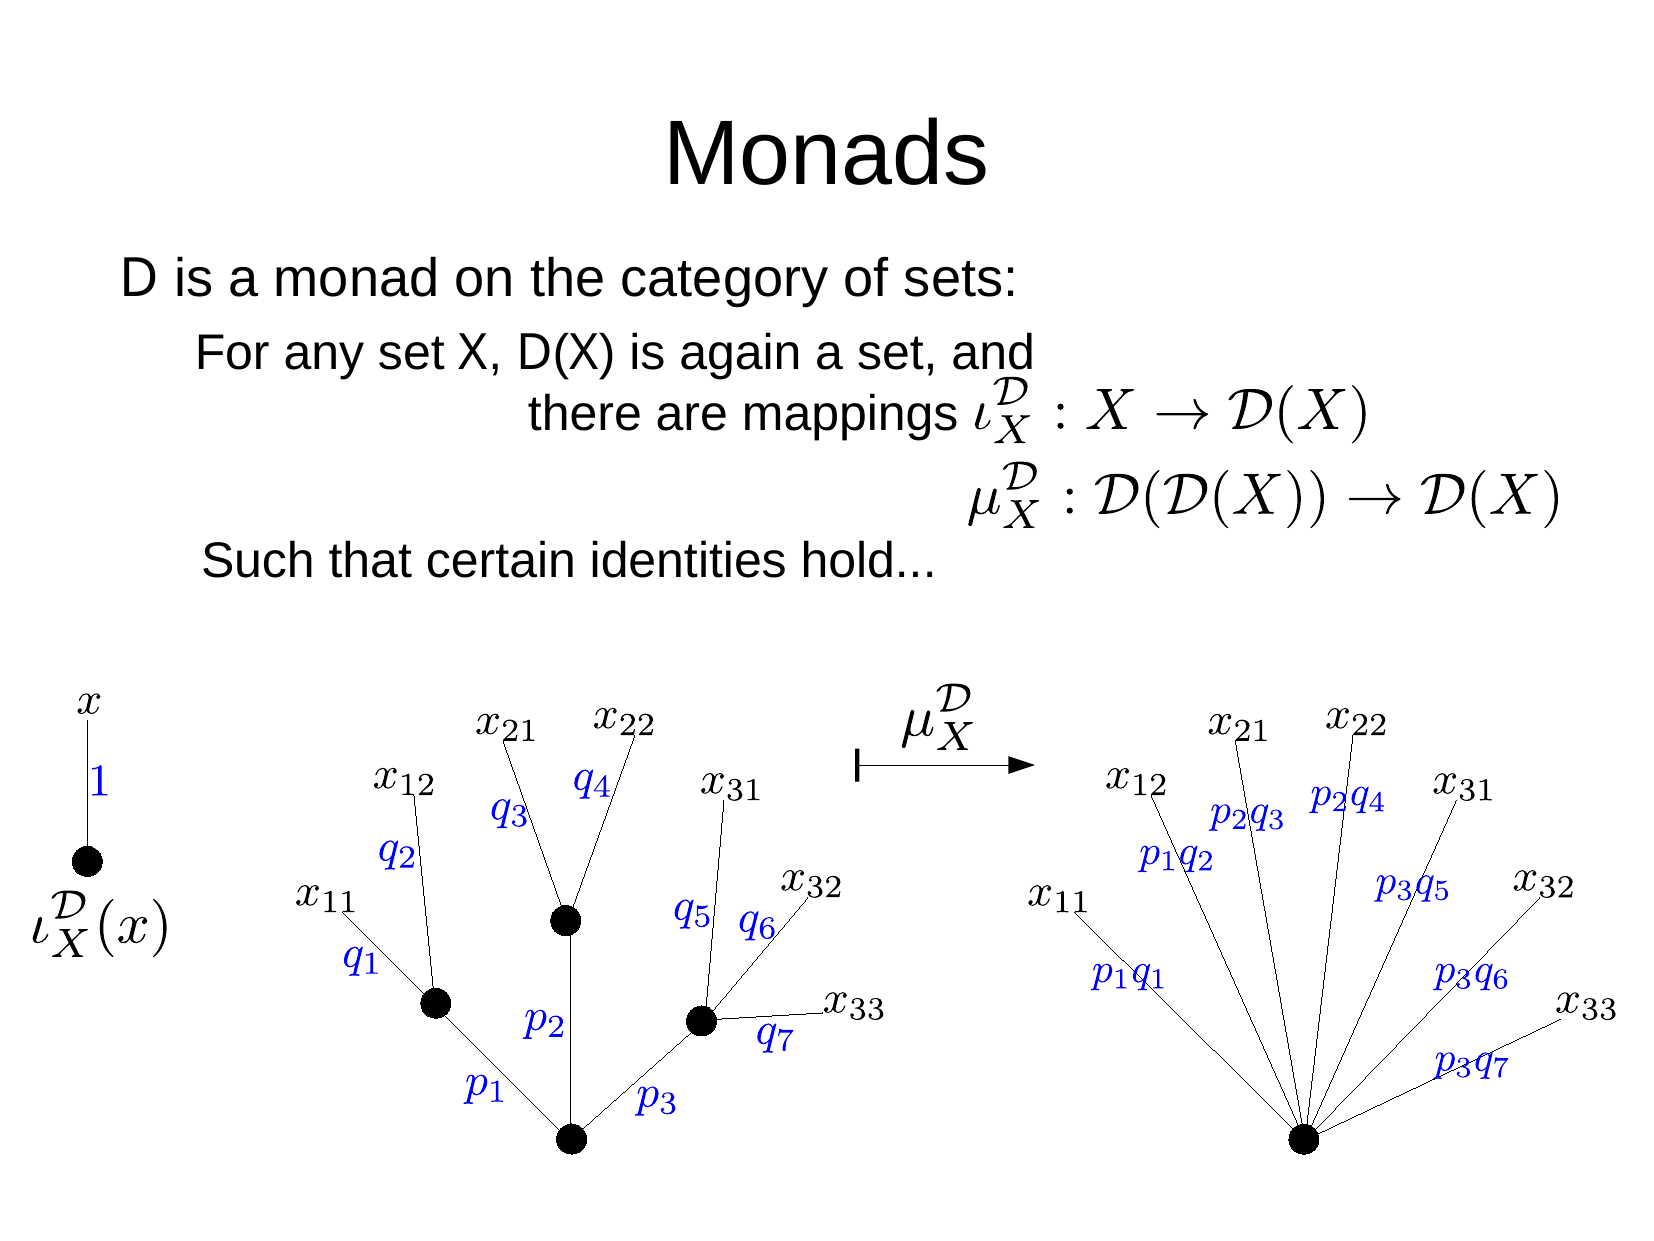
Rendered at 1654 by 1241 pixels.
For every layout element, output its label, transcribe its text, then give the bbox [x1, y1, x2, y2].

text_box [755, 1023, 795, 1053]
text_box [522, 1009, 566, 1039]
text_box [1324, 707, 1388, 736]
text_box [550, 905, 581, 936]
text_box [342, 946, 381, 976]
text_box [1208, 804, 1285, 831]
text_box [1288, 1124, 1319, 1155]
text_box [420, 988, 451, 1019]
text_box For any set X, D(X) is again a set, and [180, 309, 1081, 418]
text_box [1104, 767, 1168, 796]
text_box there are mappings [513, 378, 979, 449]
text_box [822, 992, 886, 1021]
text_box [1207, 713, 1270, 741]
text_box [1027, 885, 1090, 913]
title Monads [82, 49, 1571, 257]
text_box [88, 765, 112, 796]
text_box [1090, 963, 1167, 991]
text_box [699, 773, 763, 801]
text_box [1554, 992, 1618, 1021]
text_box [737, 911, 777, 941]
text_box [463, 1074, 507, 1104]
text_box [377, 840, 417, 870]
text_box [971, 376, 1372, 444]
text_box Such that certain identities hold... [186, 525, 1021, 596]
text_box [1432, 773, 1495, 801]
text_box [1433, 1052, 1509, 1079]
text_box [294, 885, 358, 913]
text_box [372, 767, 436, 796]
text_box [966, 461, 1564, 529]
text_box [686, 1005, 717, 1036]
text_box [29, 890, 173, 958]
text_box [572, 769, 611, 799]
text_box [556, 1123, 587, 1155]
text_box [1309, 786, 1385, 814]
text_box [1433, 963, 1509, 991]
text_box [672, 899, 712, 929]
text_box [1374, 875, 1450, 902]
text_box [1137, 845, 1214, 873]
text_box [1512, 870, 1575, 898]
text_box [780, 870, 843, 898]
text_box [72, 846, 103, 877]
text_box [592, 707, 655, 736]
text_box [474, 713, 538, 741]
text_box [634, 1086, 678, 1116]
text_box [900, 683, 977, 751]
text_box [76, 693, 103, 715]
text_box D is a monad on the category of sets: [105, 230, 1051, 408]
text_box [489, 799, 529, 829]
